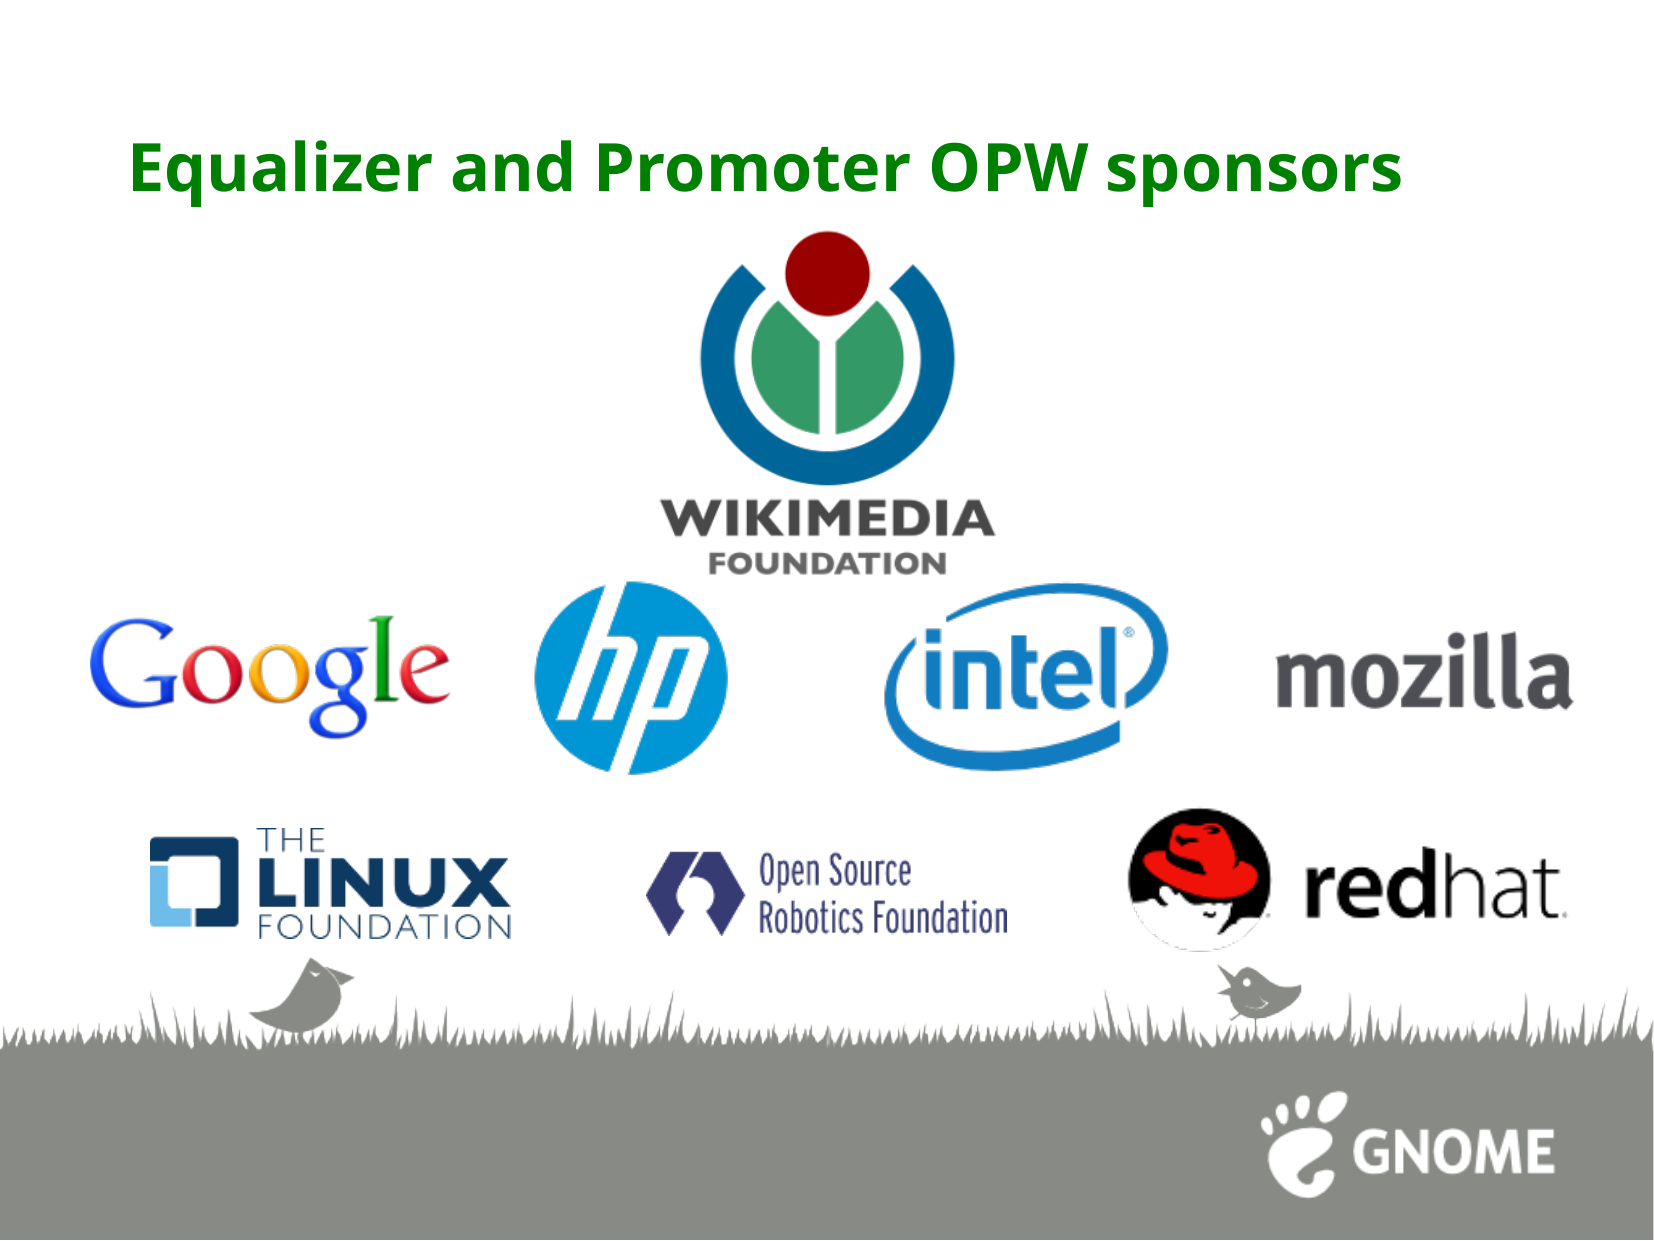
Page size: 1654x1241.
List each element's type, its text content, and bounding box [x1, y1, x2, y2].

picture [0, 0, 1654, 1241]
text_box Equalizer and Promoter OPW sponsors [112, 112, 1654, 226]
